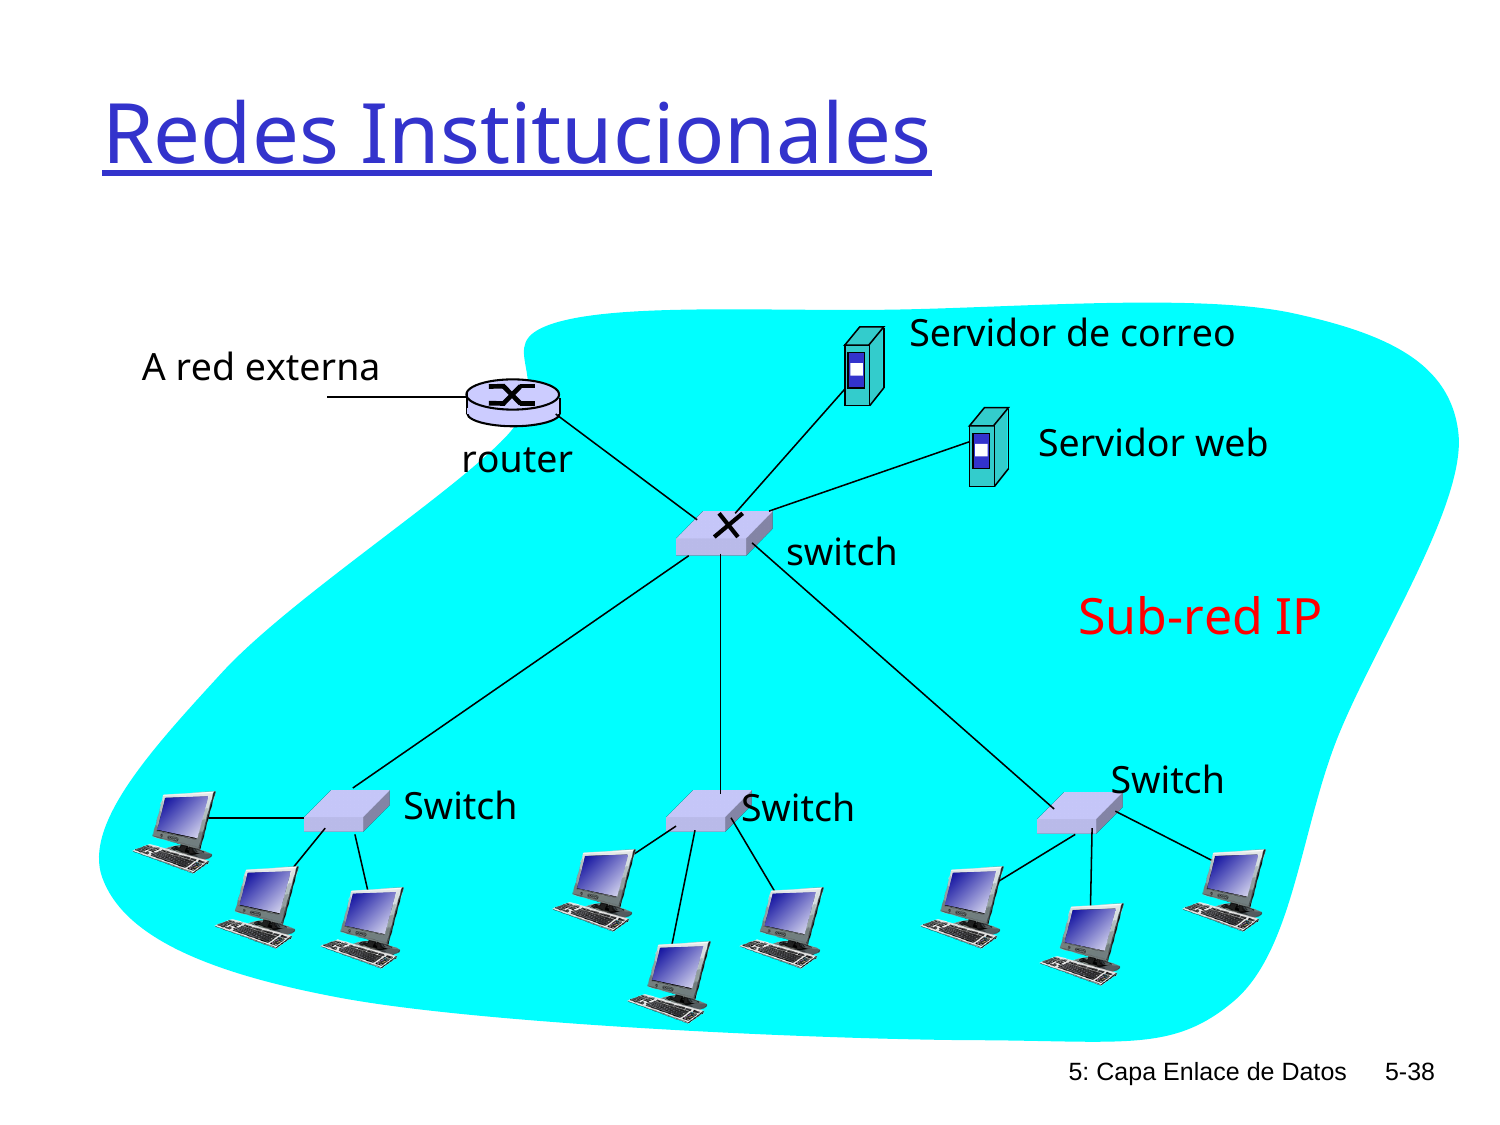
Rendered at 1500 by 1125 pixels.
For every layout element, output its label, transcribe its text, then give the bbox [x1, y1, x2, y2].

text_box Servidor web [1023, 410, 1284, 472]
text_box Switch [1095, 748, 1241, 810]
text_box [344, 892, 397, 935]
text_box Servidor de correo [894, 301, 1252, 362]
picture [900, 862, 1006, 955]
picture [719, 883, 826, 976]
text_box Sub-red IP [1063, 576, 1339, 653]
text_box Switch [726, 776, 871, 837]
picture [532, 845, 713, 1030]
text_box switch [771, 520, 913, 582]
text_box Switch [388, 774, 563, 835]
title Redes Institucionales [87, 37, 1363, 225]
text_box [652, 946, 704, 989]
picture [112, 787, 406, 976]
text_box A red externa [127, 334, 396, 396]
text_box [157, 796, 209, 839]
text_box [577, 854, 629, 897]
picture [1019, 899, 1126, 992]
text_box [239, 871, 291, 914]
picture [1162, 845, 1268, 938]
text_box router [446, 427, 589, 489]
text_box [98, 306, 1459, 1042]
